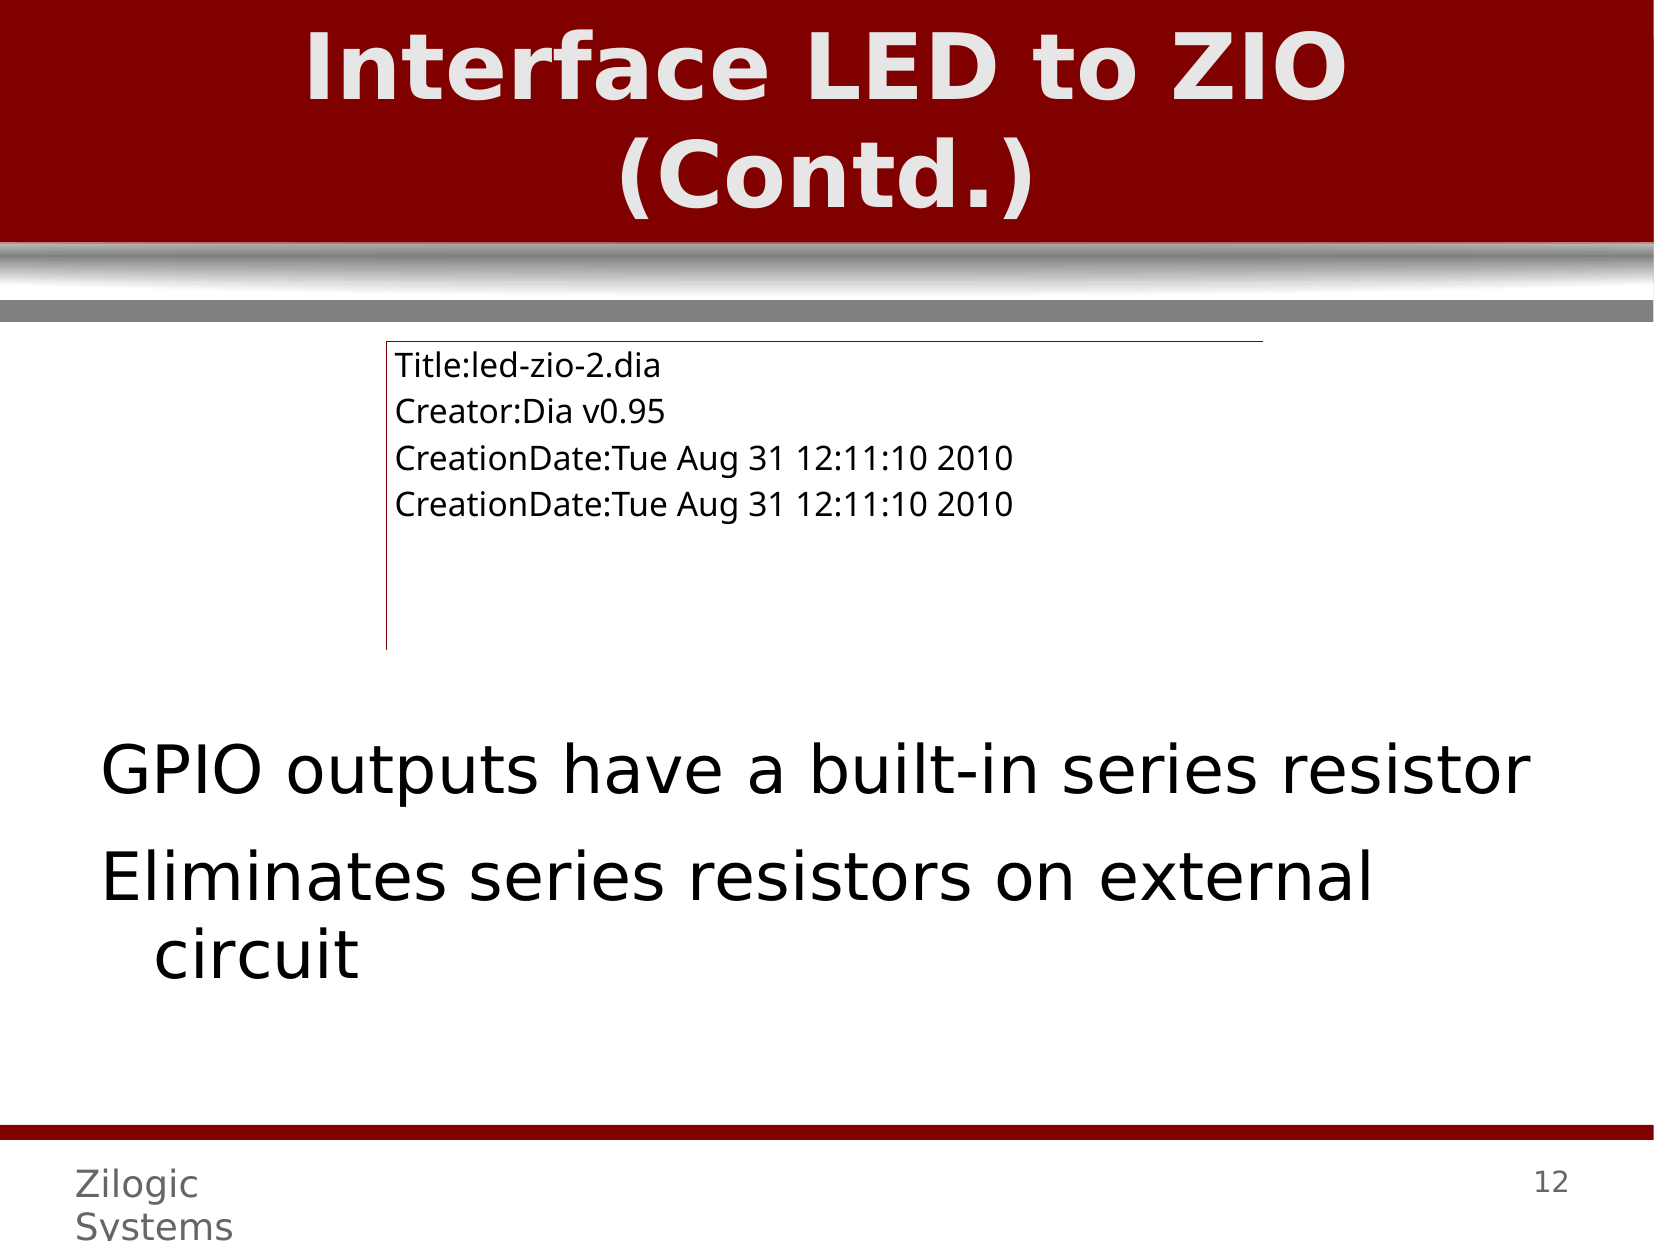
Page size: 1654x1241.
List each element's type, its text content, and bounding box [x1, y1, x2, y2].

picture [383, 339, 1263, 650]
list GPIO outputs have a built-in series resistor Eliminates series resistors on external circuit [82, 731, 1571, 1094]
title Interface LED to ZIO (Contd.) [82, 18, 1571, 226]
